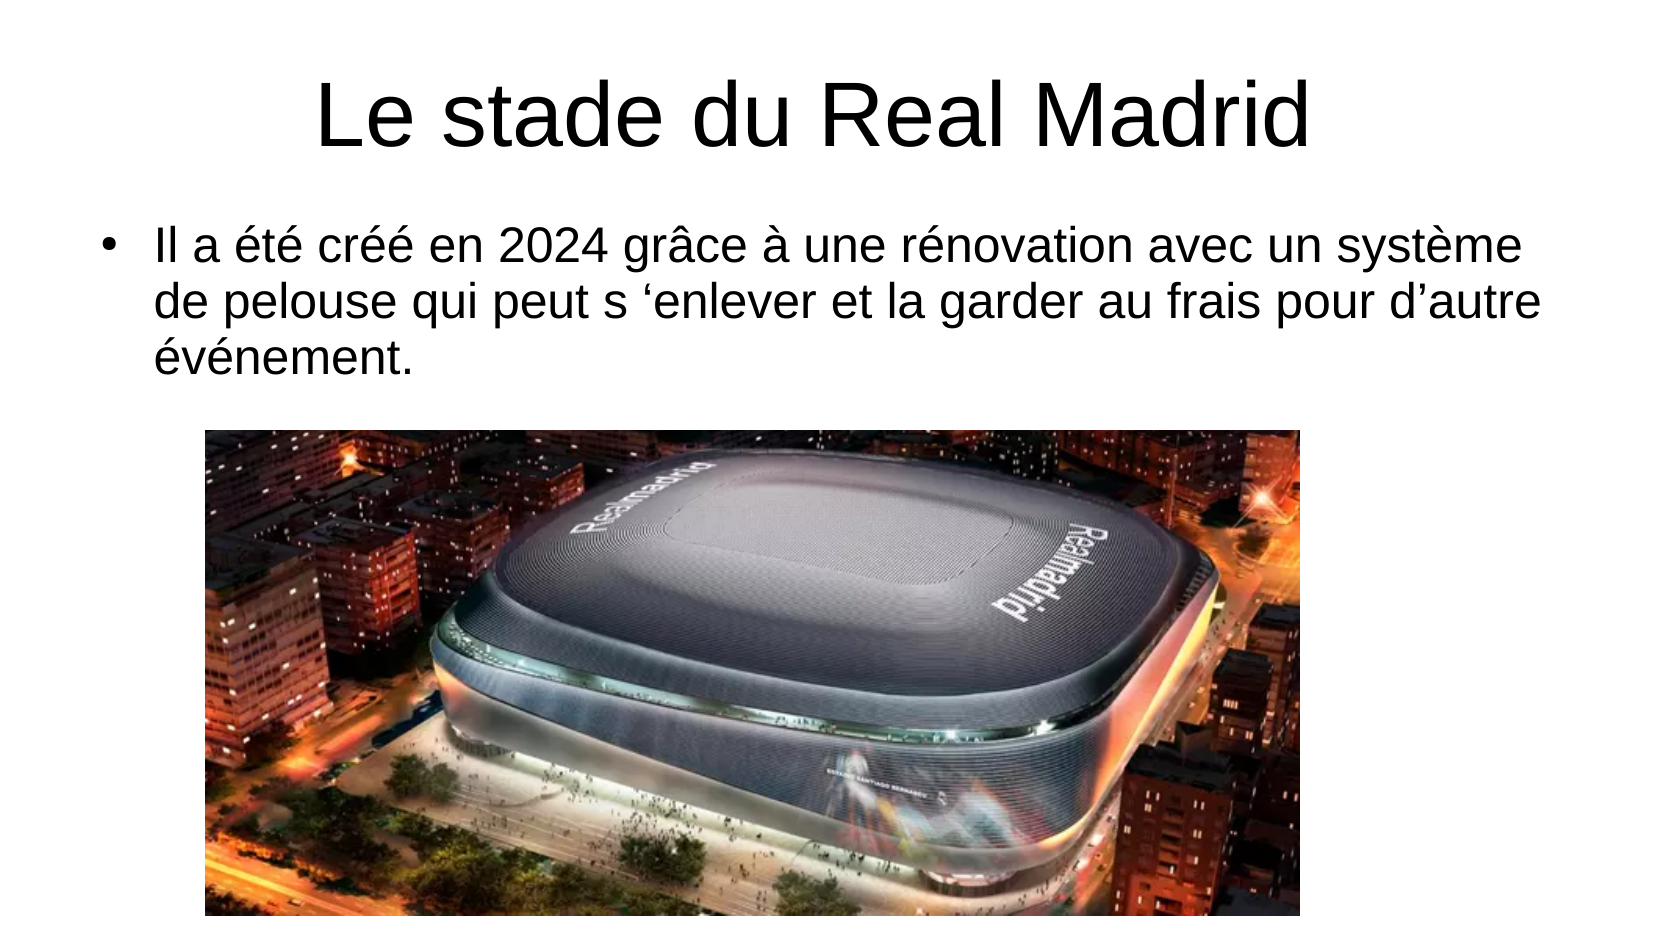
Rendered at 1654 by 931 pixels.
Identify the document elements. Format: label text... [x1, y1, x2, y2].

list Il a été créé en 2024 grâce à une rénovation avec un système de pelouse qui peut s ‘enlever et la garder au frais pour d’autre événement. [82, 217, 1571, 758]
picture [205, 430, 1300, 916]
title Le stade du Real Madrid [82, 37, 1571, 193]
